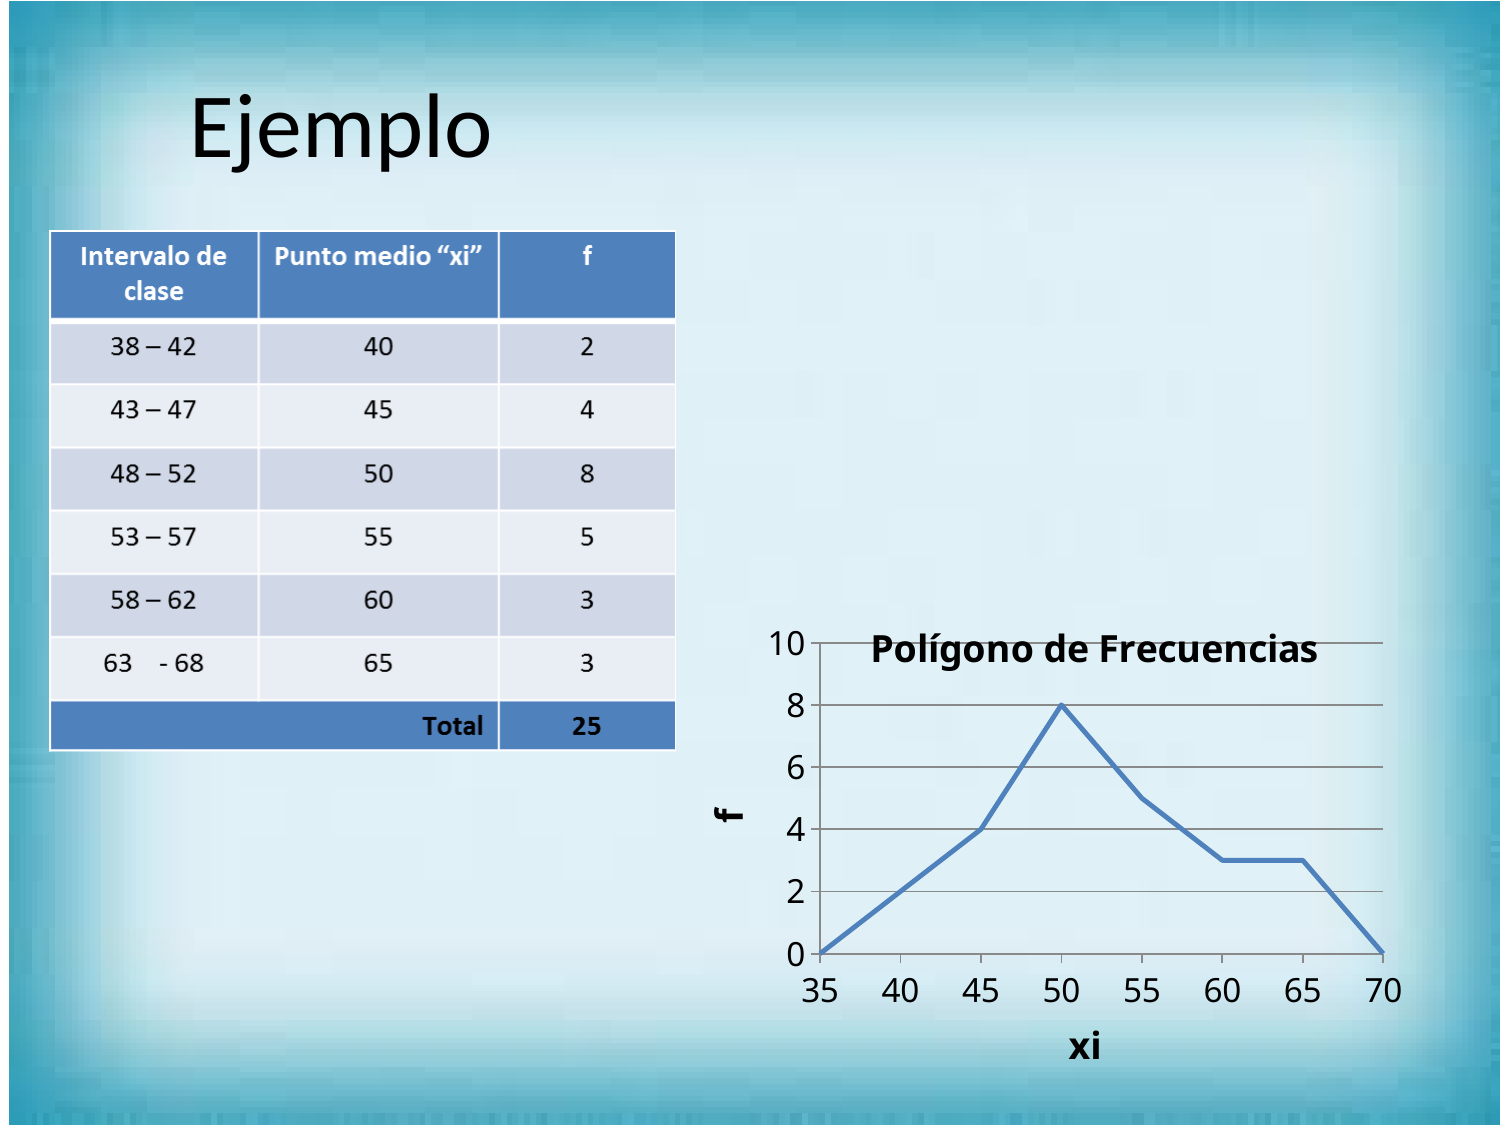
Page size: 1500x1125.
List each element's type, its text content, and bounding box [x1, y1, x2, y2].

chart [690, 597, 1426, 1083]
picture [9, 2, 1500, 1125]
title Ejemplo [75, 45, 609, 197]
